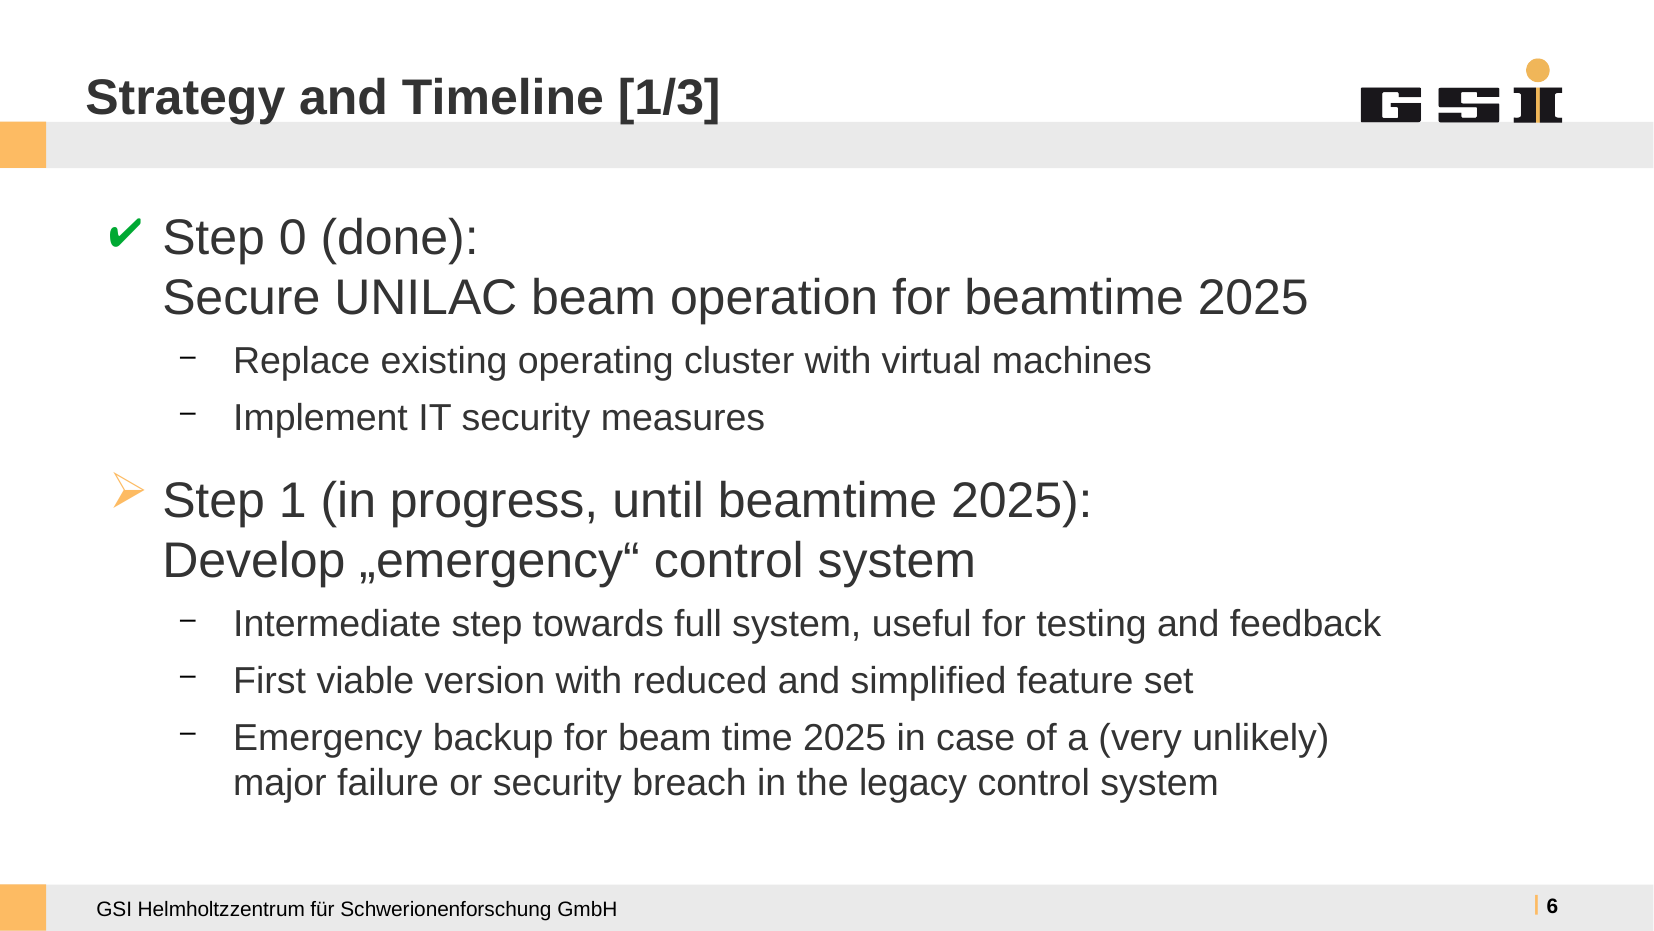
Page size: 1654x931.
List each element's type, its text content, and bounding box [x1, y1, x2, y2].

picture [1359, 56, 1564, 125]
title Strategy and Timeline [1/3] [70, 55, 1081, 132]
list Step 0 (done): Secure UNILAC beam operation for beamtime 2025 Replace existing operating cluster with virtual machines Implement IT security measures Step 1 (in progress, until beamtime 2025): Develop „emergency“ control system Intermediate step towards full system, useful for testing and feedback First viable version with reduced and simplified feature set Emergency backup for beam time 2025 in case of a (very unlikely) major failure or security breach in the legacy control system [76, 196, 1562, 862]
